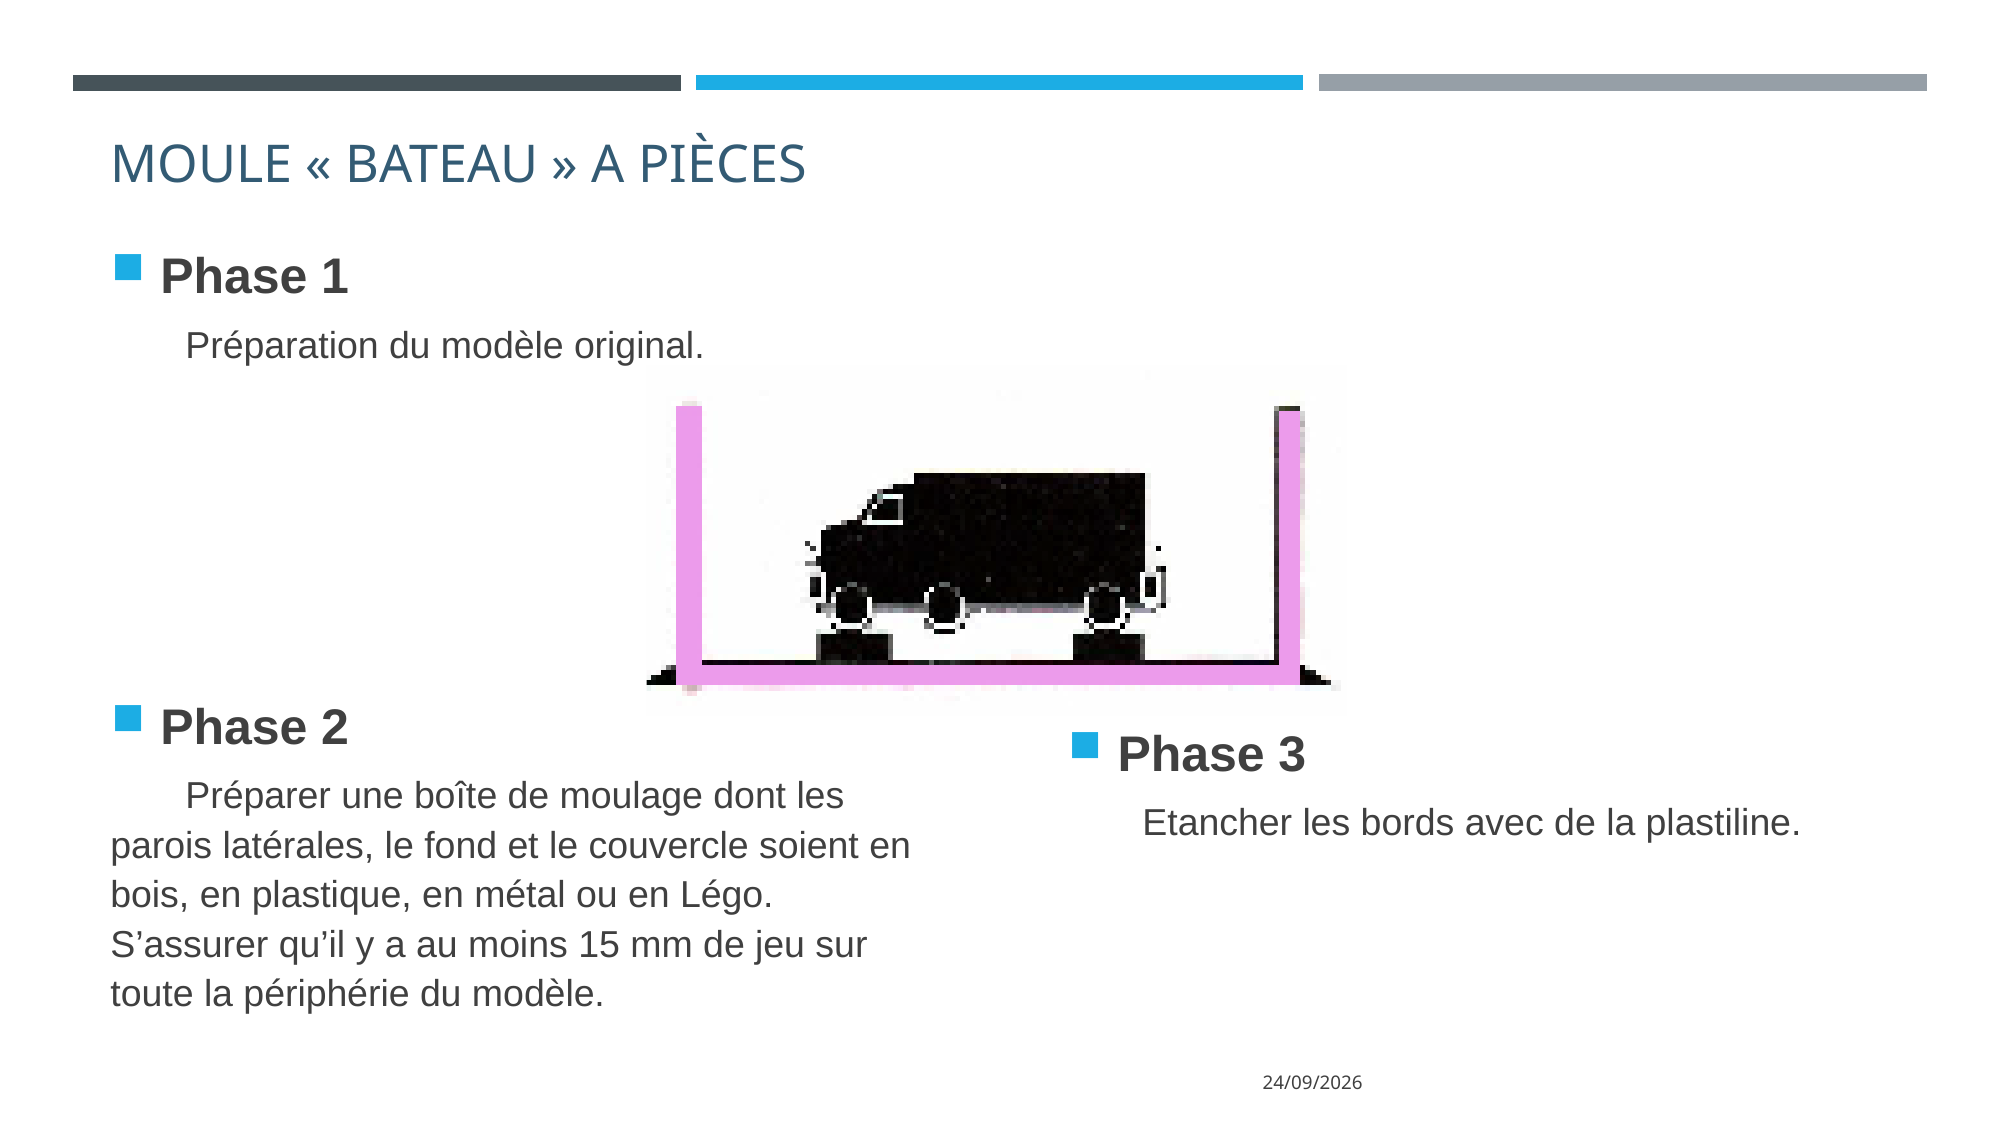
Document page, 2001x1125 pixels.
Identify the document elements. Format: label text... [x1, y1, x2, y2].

list Phase 3 Etancher les bords avec de la plastiline. [1052, 190, 1905, 1125]
chart [646, 365, 1347, 716]
text_box 22/10/2021 [1247, 1053, 1715, 1114]
list Phase 1 Préparation du modèle original. Phase 2 Préparer une boîte de moulage dont les parois latérales, le fond et le couvercle soient en bois, en plastique, en métal ou en Légo. S’assurer qu’il y a au moins 15 mm de jeu sur toute la périphérie du modèle. [95, 138, 948, 1114]
title Moule « bateau » A pièces [95, 119, 1905, 201]
